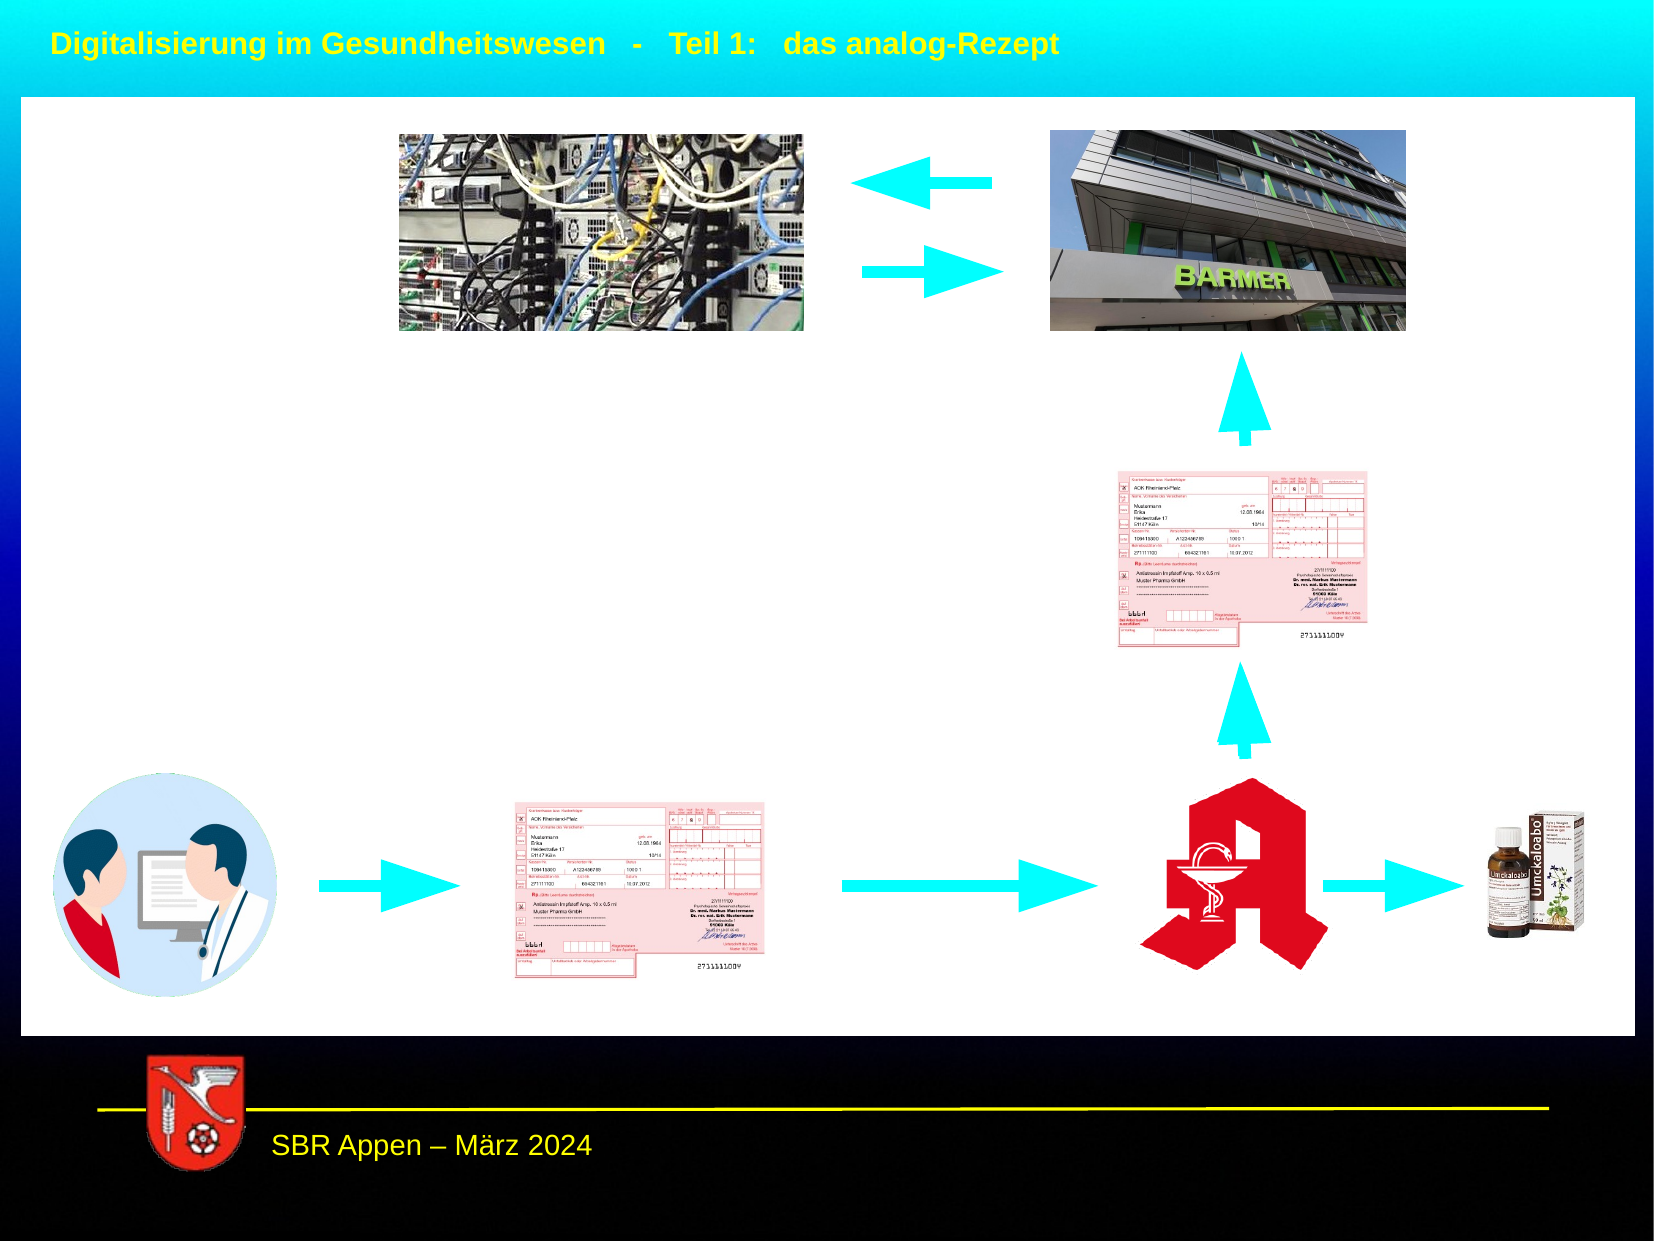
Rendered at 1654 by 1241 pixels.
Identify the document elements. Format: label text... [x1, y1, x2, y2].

text_box SBR Appen – März 2024 [256, 1121, 760, 1170]
picture [0, 0, 1654, 1241]
text_box Digitalisierung im Gesundheitswesen - Teil 1: das analog-Rezept [35, 19, 1094, 71]
